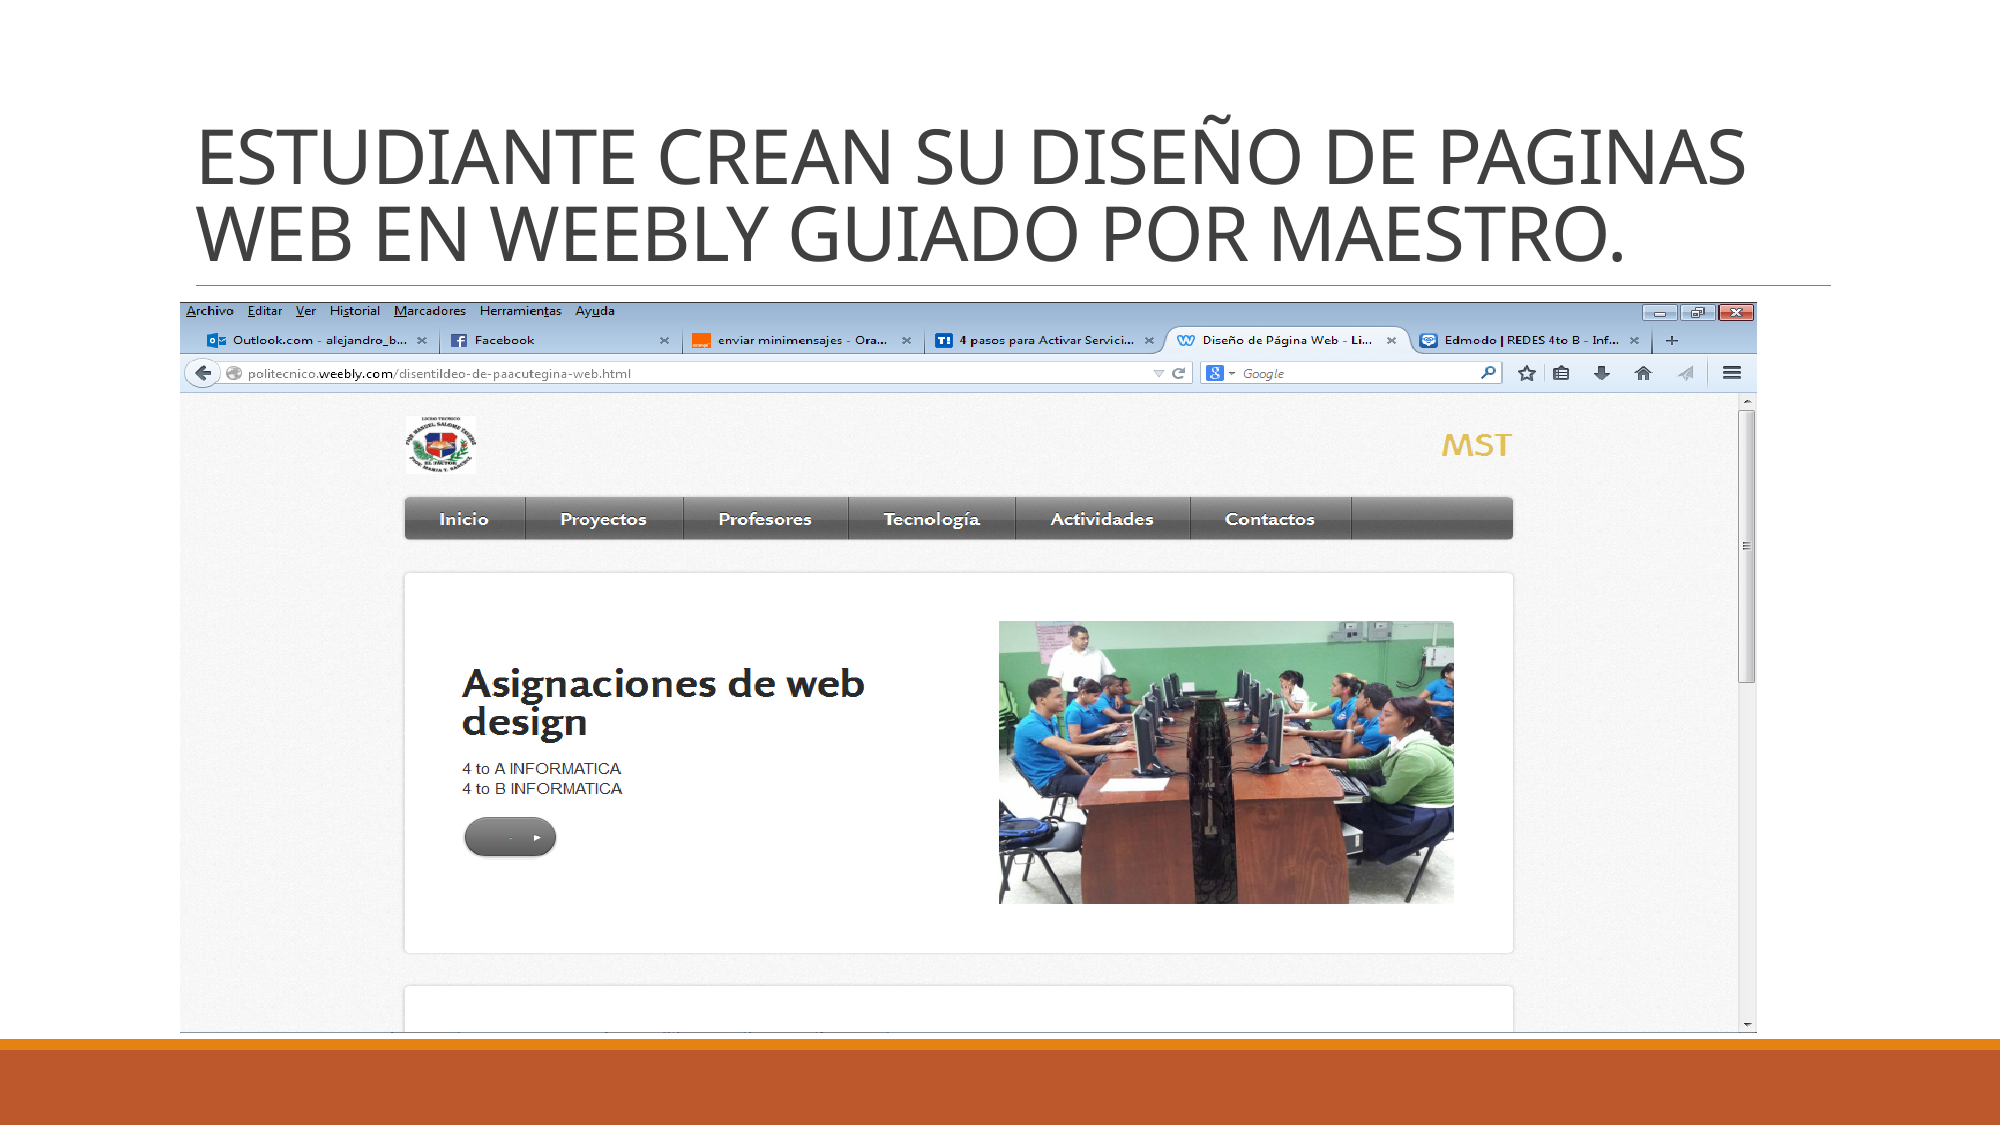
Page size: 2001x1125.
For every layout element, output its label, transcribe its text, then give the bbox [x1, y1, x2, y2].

picture [180, 302, 1757, 1033]
title ESTUDIANTE CREAN SU DISEÑO DE PAGINAS WEB EN WEEBLY GUIADO POR MAESTRO. [180, 47, 1831, 286]
